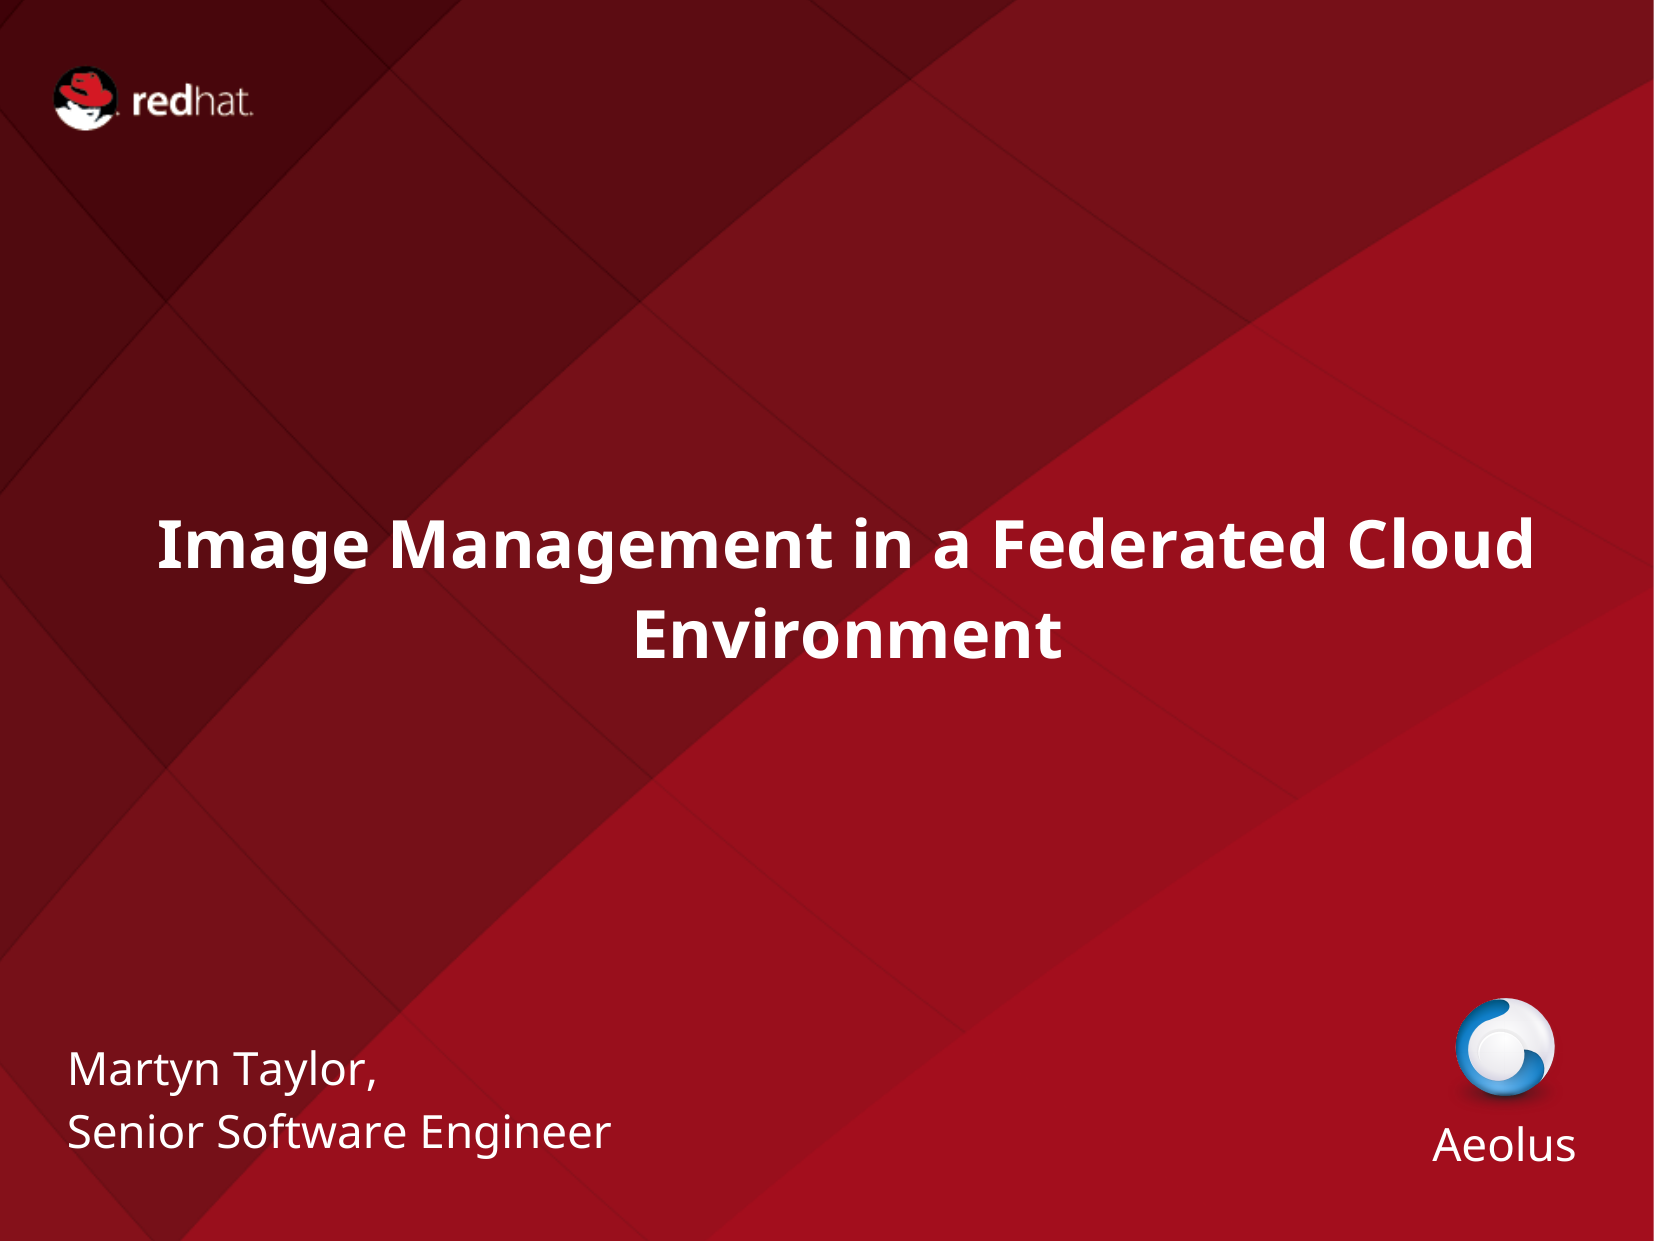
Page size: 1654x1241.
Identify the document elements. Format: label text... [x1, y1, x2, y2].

text_box Aeolus [1432, 1112, 1607, 1167]
list Martyn Taylor, Senior Software Engineer [66, 1036, 889, 1204]
picture [0, 0, 1654, 1241]
title Image Management in a Federated Cloud Environment [108, 492, 1587, 683]
